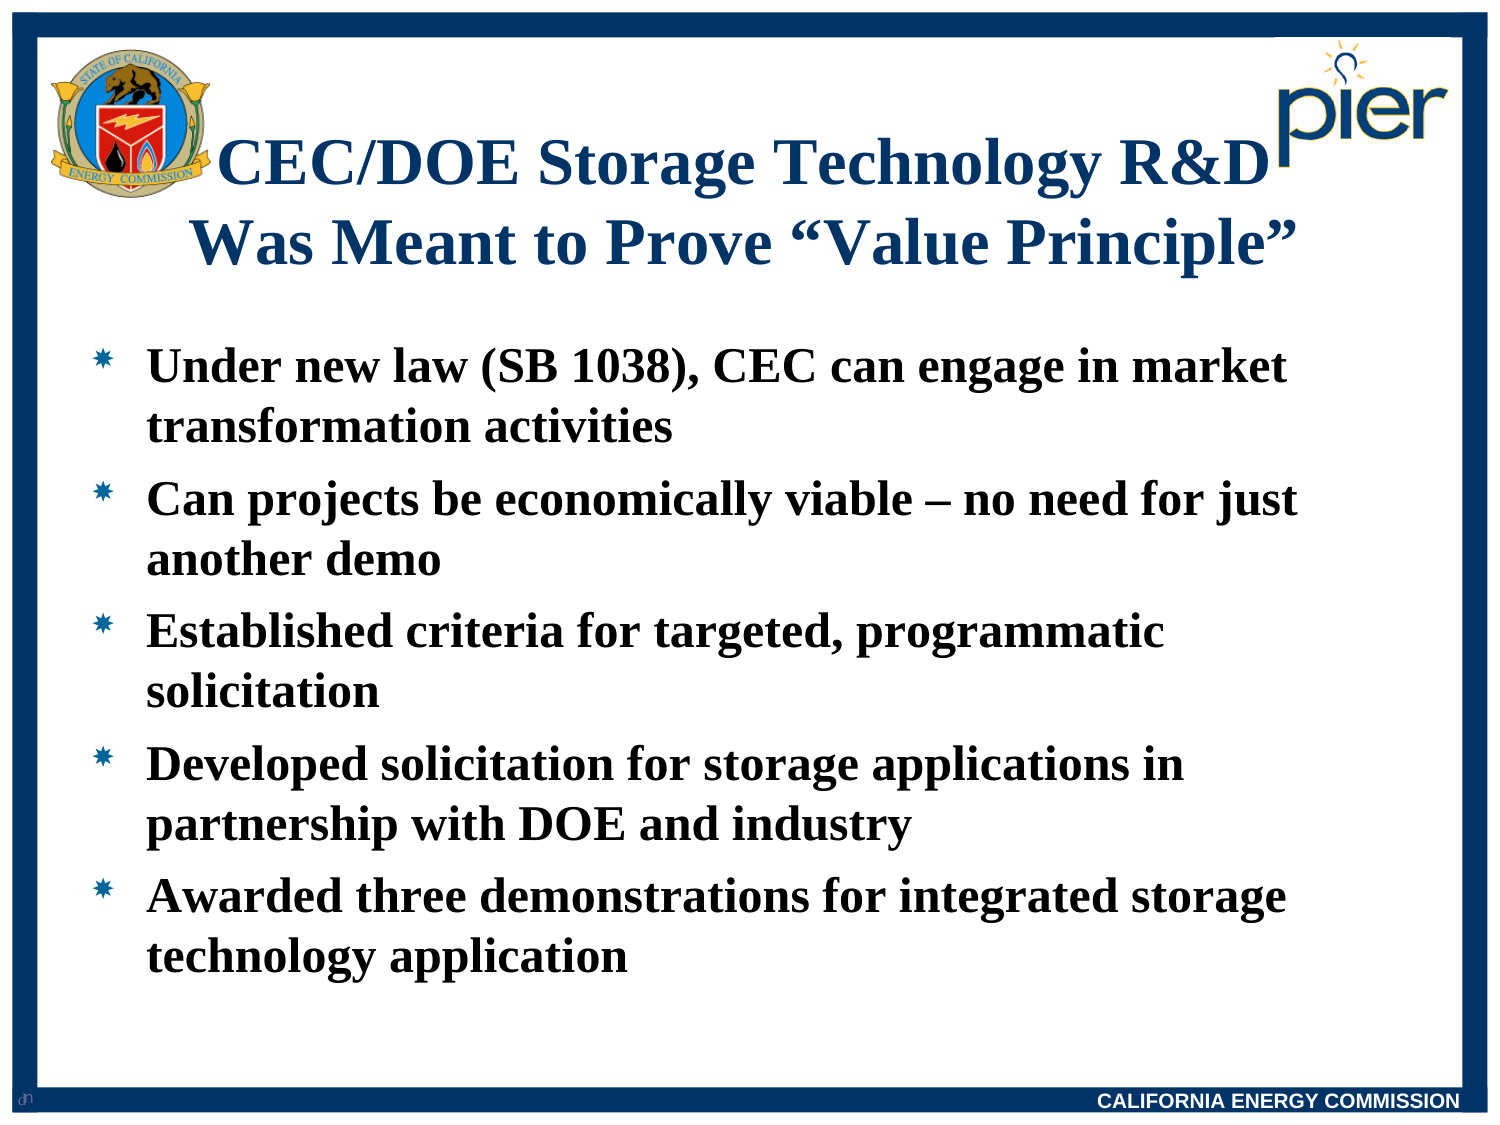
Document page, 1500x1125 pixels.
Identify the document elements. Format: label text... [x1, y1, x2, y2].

picture [1275, 37, 1451, 171]
picture [50, 49, 211, 198]
title CEC/DOE Storage Technology R&D Was Meant to Prove “Value Principle” [173, 59, 1317, 247]
list Under new law (SB 1038), CEC can engage in market transformation activities Can projects be economically viable – no need for just another demo Established criteria for targeted, programmatic solicitation Developed solicitation for storage applications in partnership with DOE and industry Awarded three demonstrations for integrated storage technology application [75, 324, 1426, 1000]
